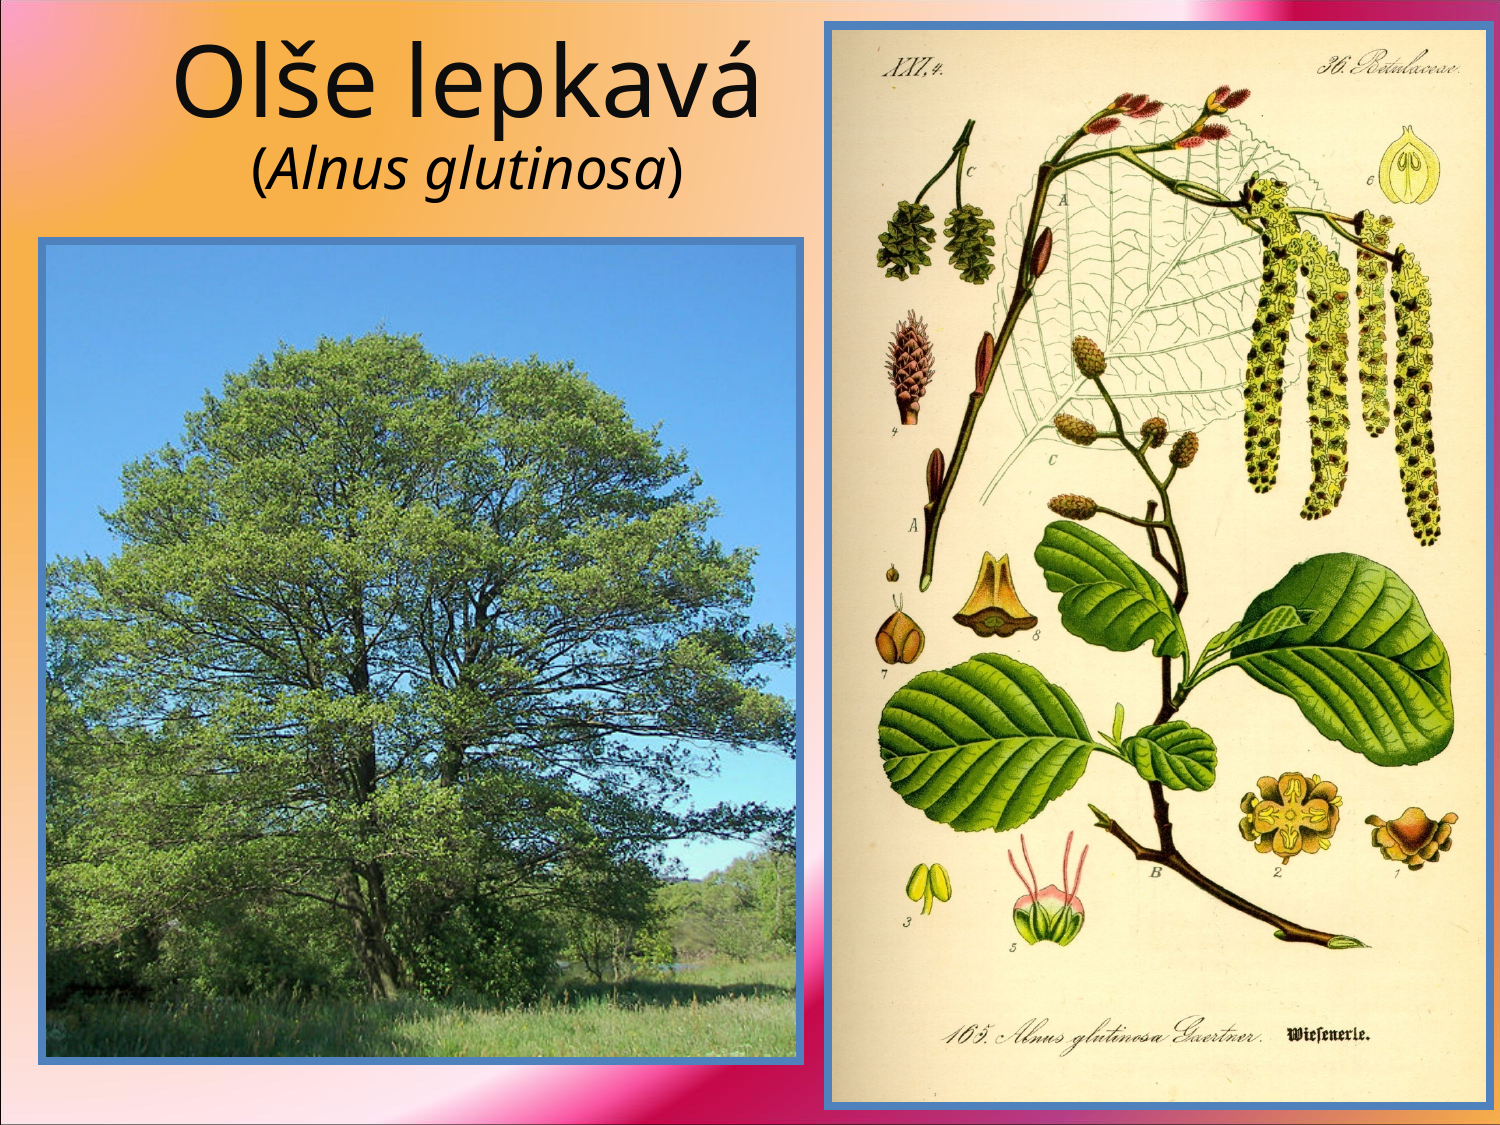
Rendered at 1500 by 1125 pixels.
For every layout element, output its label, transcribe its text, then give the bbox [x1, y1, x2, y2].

picture [832, 29, 1486, 1102]
text_box Olše lepkavá (Alnus glutinosa) [0, 23, 824, 211]
picture [0, 0, 1500, 1125]
